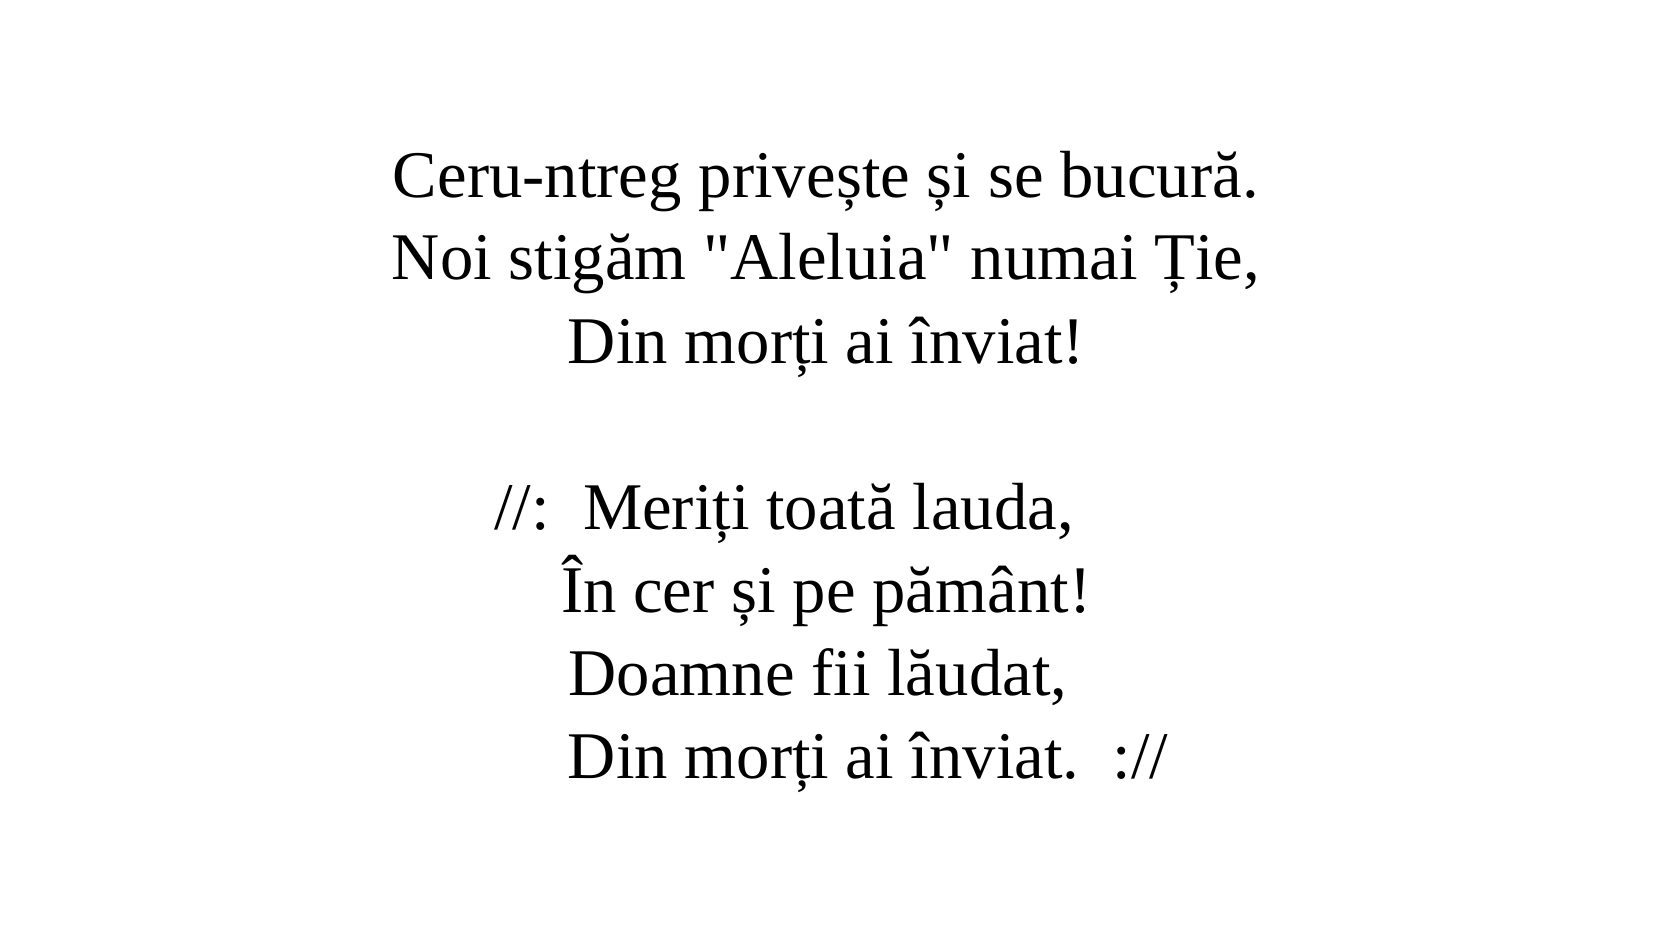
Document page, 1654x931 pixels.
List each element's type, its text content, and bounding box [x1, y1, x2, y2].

subtitle Ceru-ntreg privește și se bucură. Noi stigăm "Aleluia" numai Ție, Din morți ai înviat! //: Meriți toată lauda, În cer și pe pământ! Doamne fii lăudat, Din morți ai înviat. :// [300, 137, 1354, 793]
